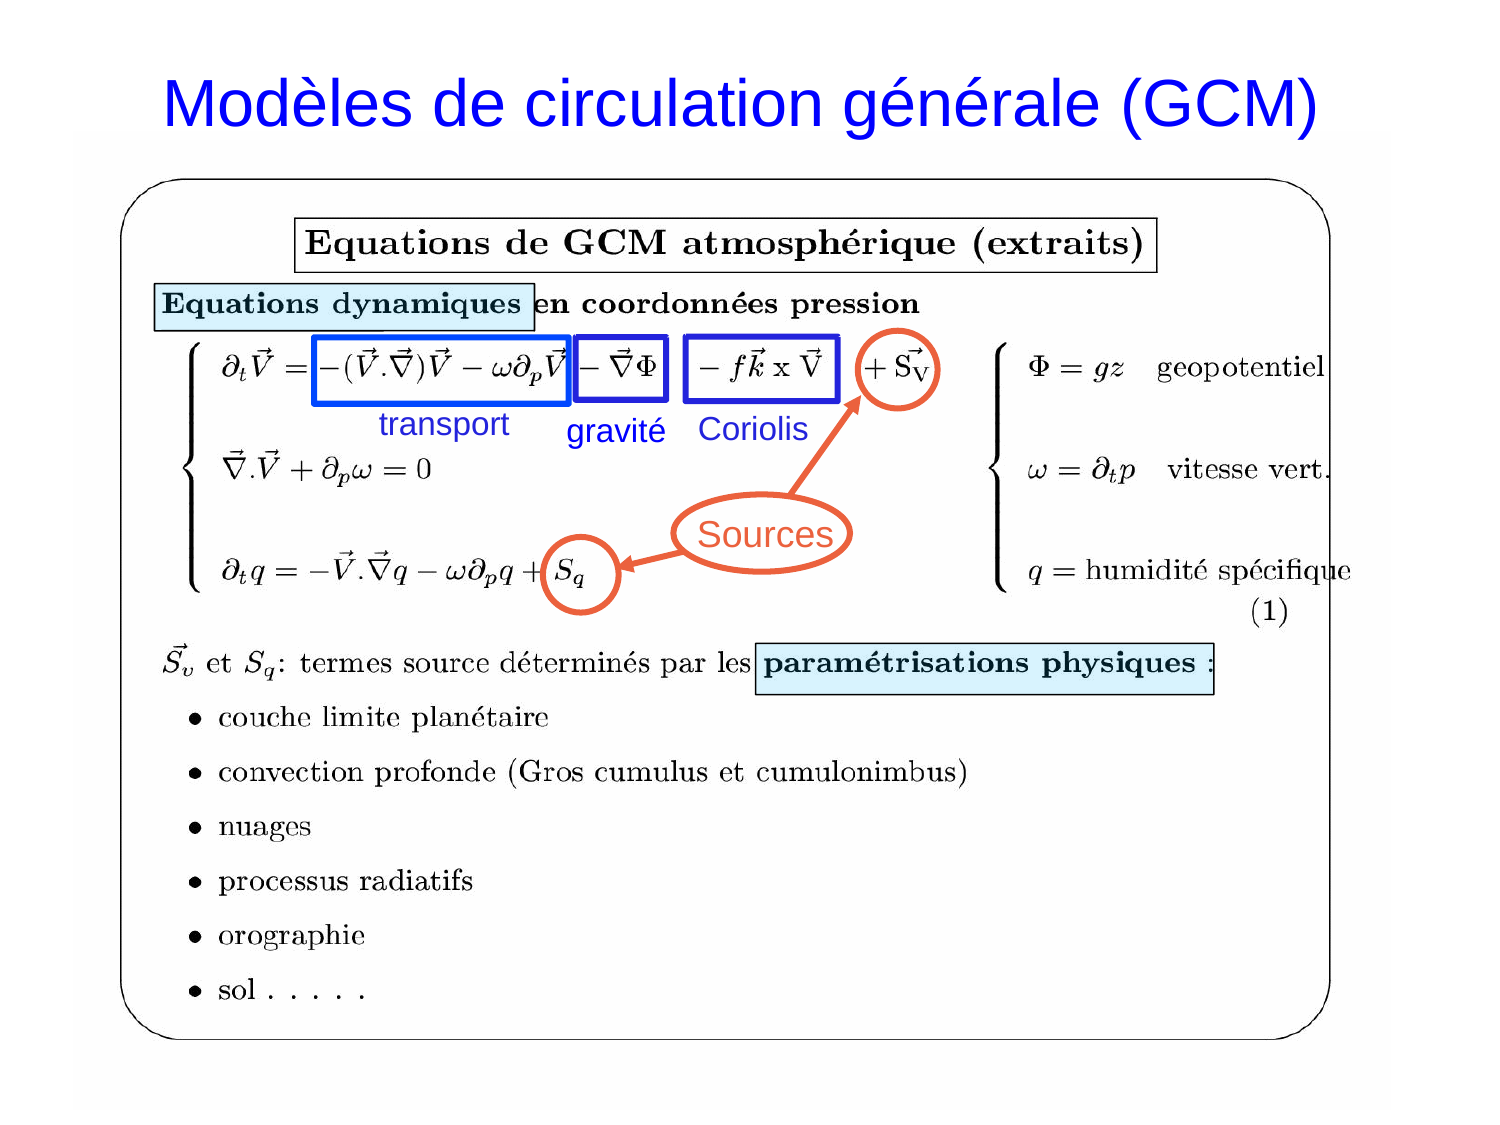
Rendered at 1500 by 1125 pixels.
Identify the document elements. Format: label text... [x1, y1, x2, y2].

picture [73, 131, 1391, 1110]
text_box Coriolis [697, 406, 810, 449]
text_box Sources [696, 508, 835, 557]
text_box gravité [566, 408, 667, 451]
text_box [154, 283, 535, 331]
text_box [755, 643, 1214, 695]
text_box Modèles de circulation générale (GCM) [93, 26, 1390, 148]
text_box transport [378, 407, 511, 444]
